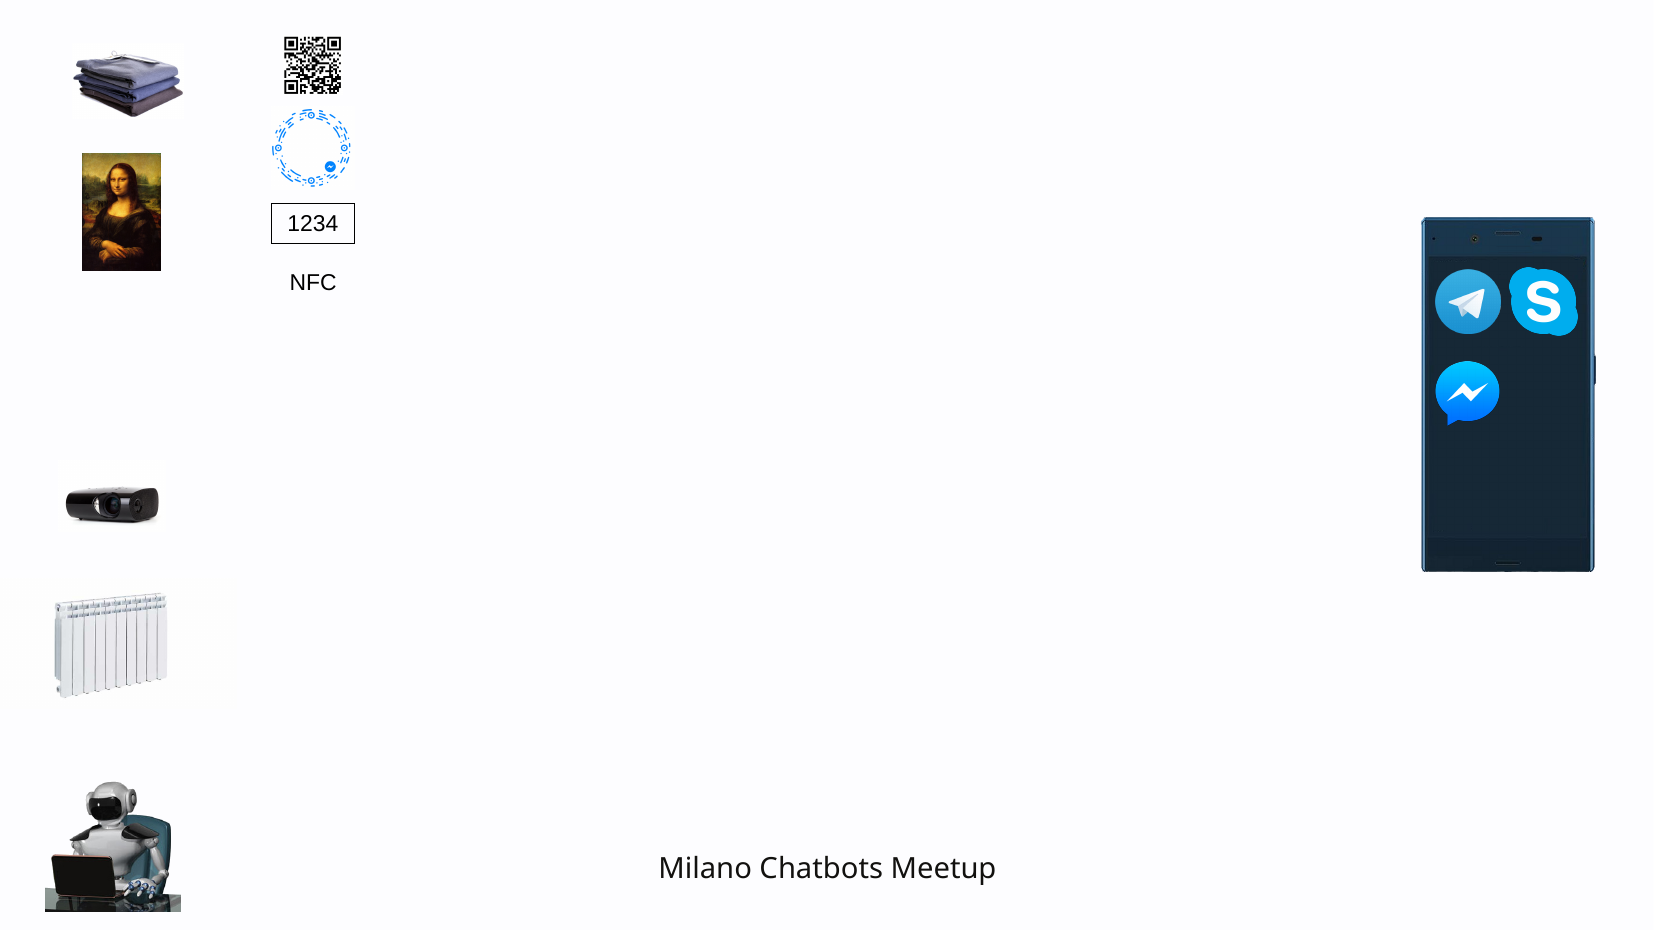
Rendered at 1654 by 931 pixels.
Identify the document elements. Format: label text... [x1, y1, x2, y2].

picture [72, 43, 184, 119]
picture [45, 777, 181, 912]
picture [1411, 212, 1604, 584]
picture [271, 106, 355, 190]
text_box 1234 [271, 203, 355, 244]
picture [82, 153, 161, 272]
picture [283, 35, 343, 95]
text_box NFC [271, 262, 355, 303]
picture [0, 578, 237, 709]
picture [58, 460, 166, 532]
